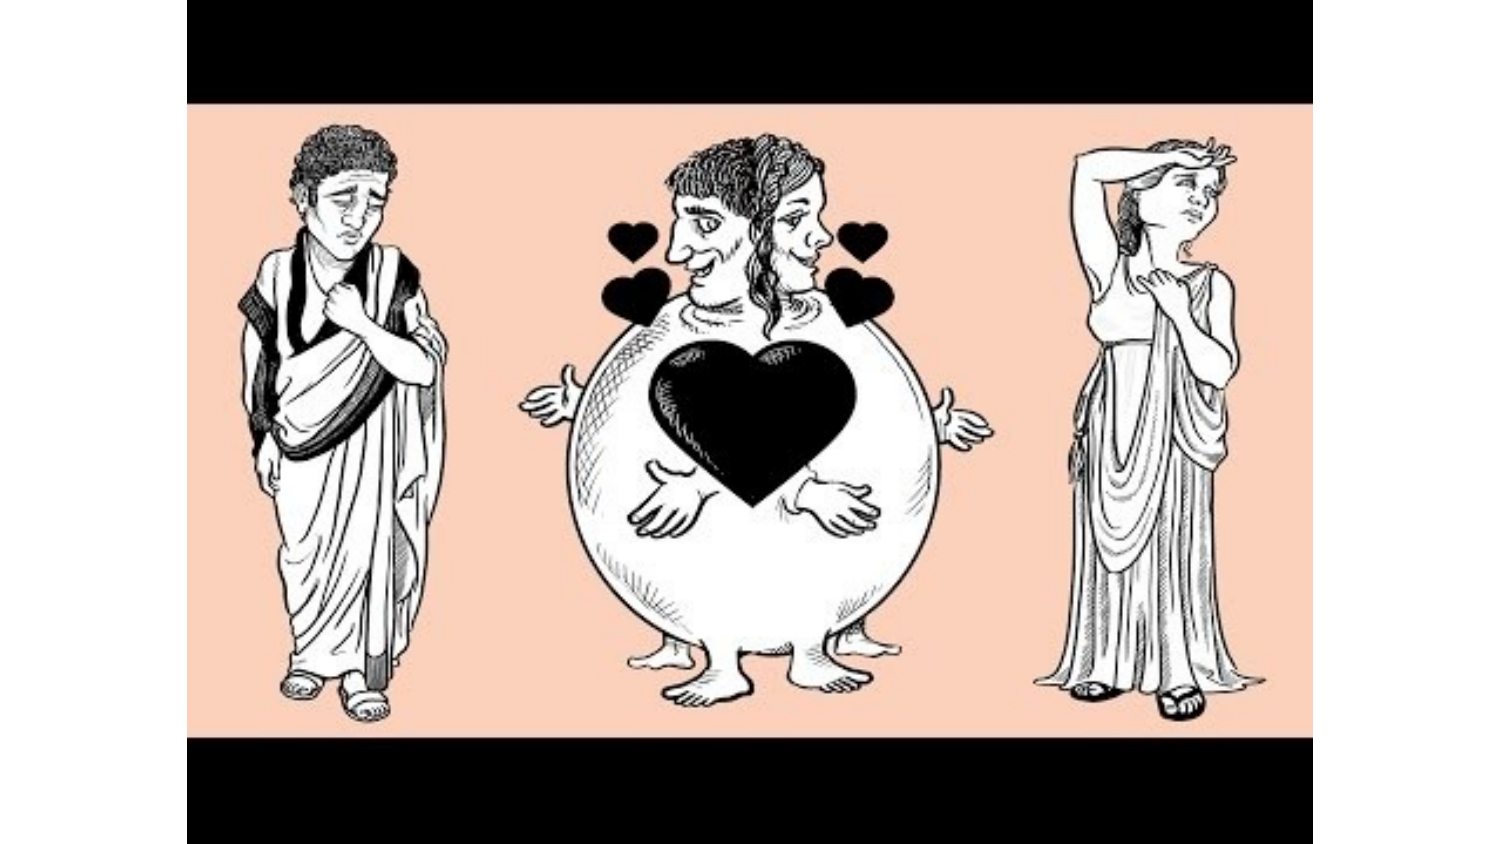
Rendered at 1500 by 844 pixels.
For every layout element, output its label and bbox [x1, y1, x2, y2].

picture [187, 0, 1313, 844]
